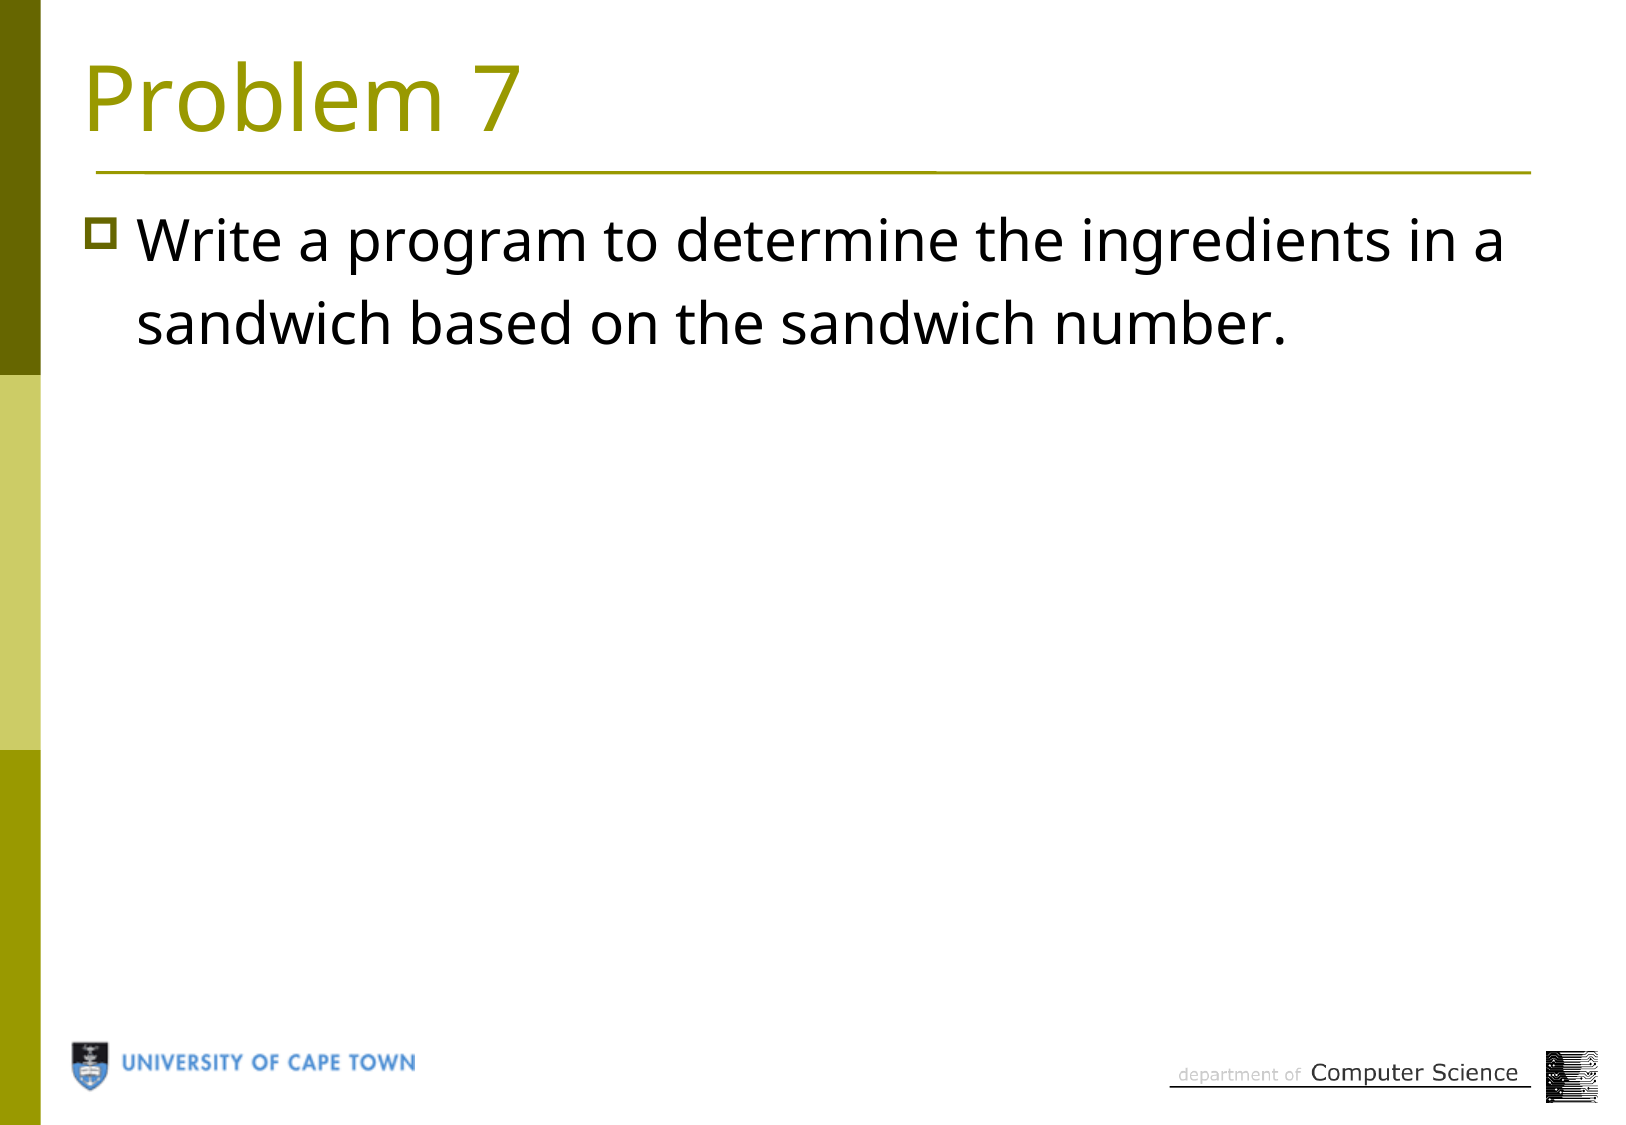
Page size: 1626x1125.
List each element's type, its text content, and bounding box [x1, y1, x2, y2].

picture [1546, 1051, 1598, 1103]
picture [1169, 1043, 1532, 1091]
list Write a program to determine the ingredients in a sandwich based on the sandwich number. [81, 196, 1543, 991]
title Problem 7 [81, 36, 1543, 165]
picture [61, 1024, 415, 1103]
